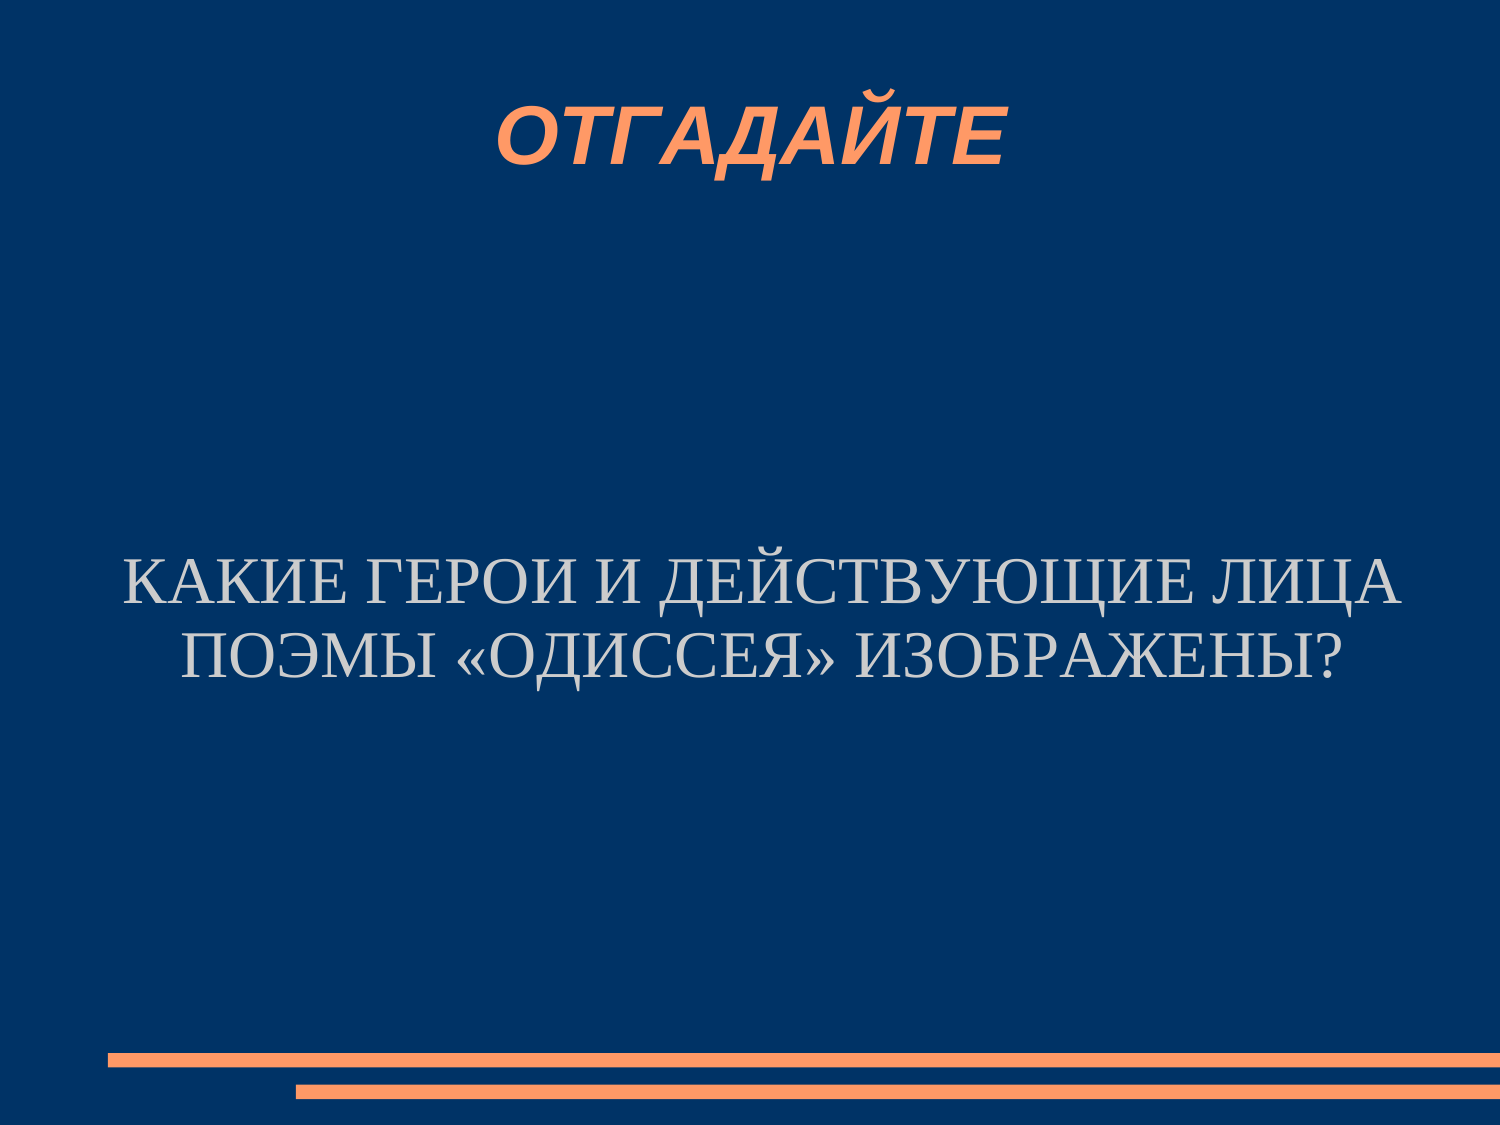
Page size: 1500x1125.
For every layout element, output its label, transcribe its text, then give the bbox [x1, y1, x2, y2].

title ОТГАДАЙТЕ [110, 41, 1392, 230]
subtitle КАКИЕ ГЕРОИ И ДЕЙСТВУЮЩИЕ ЛИЦА ПОЭМЫ «ОДИССЕЯ» ИЗОБРАЖЕНЫ? [110, 292, 1416, 945]
